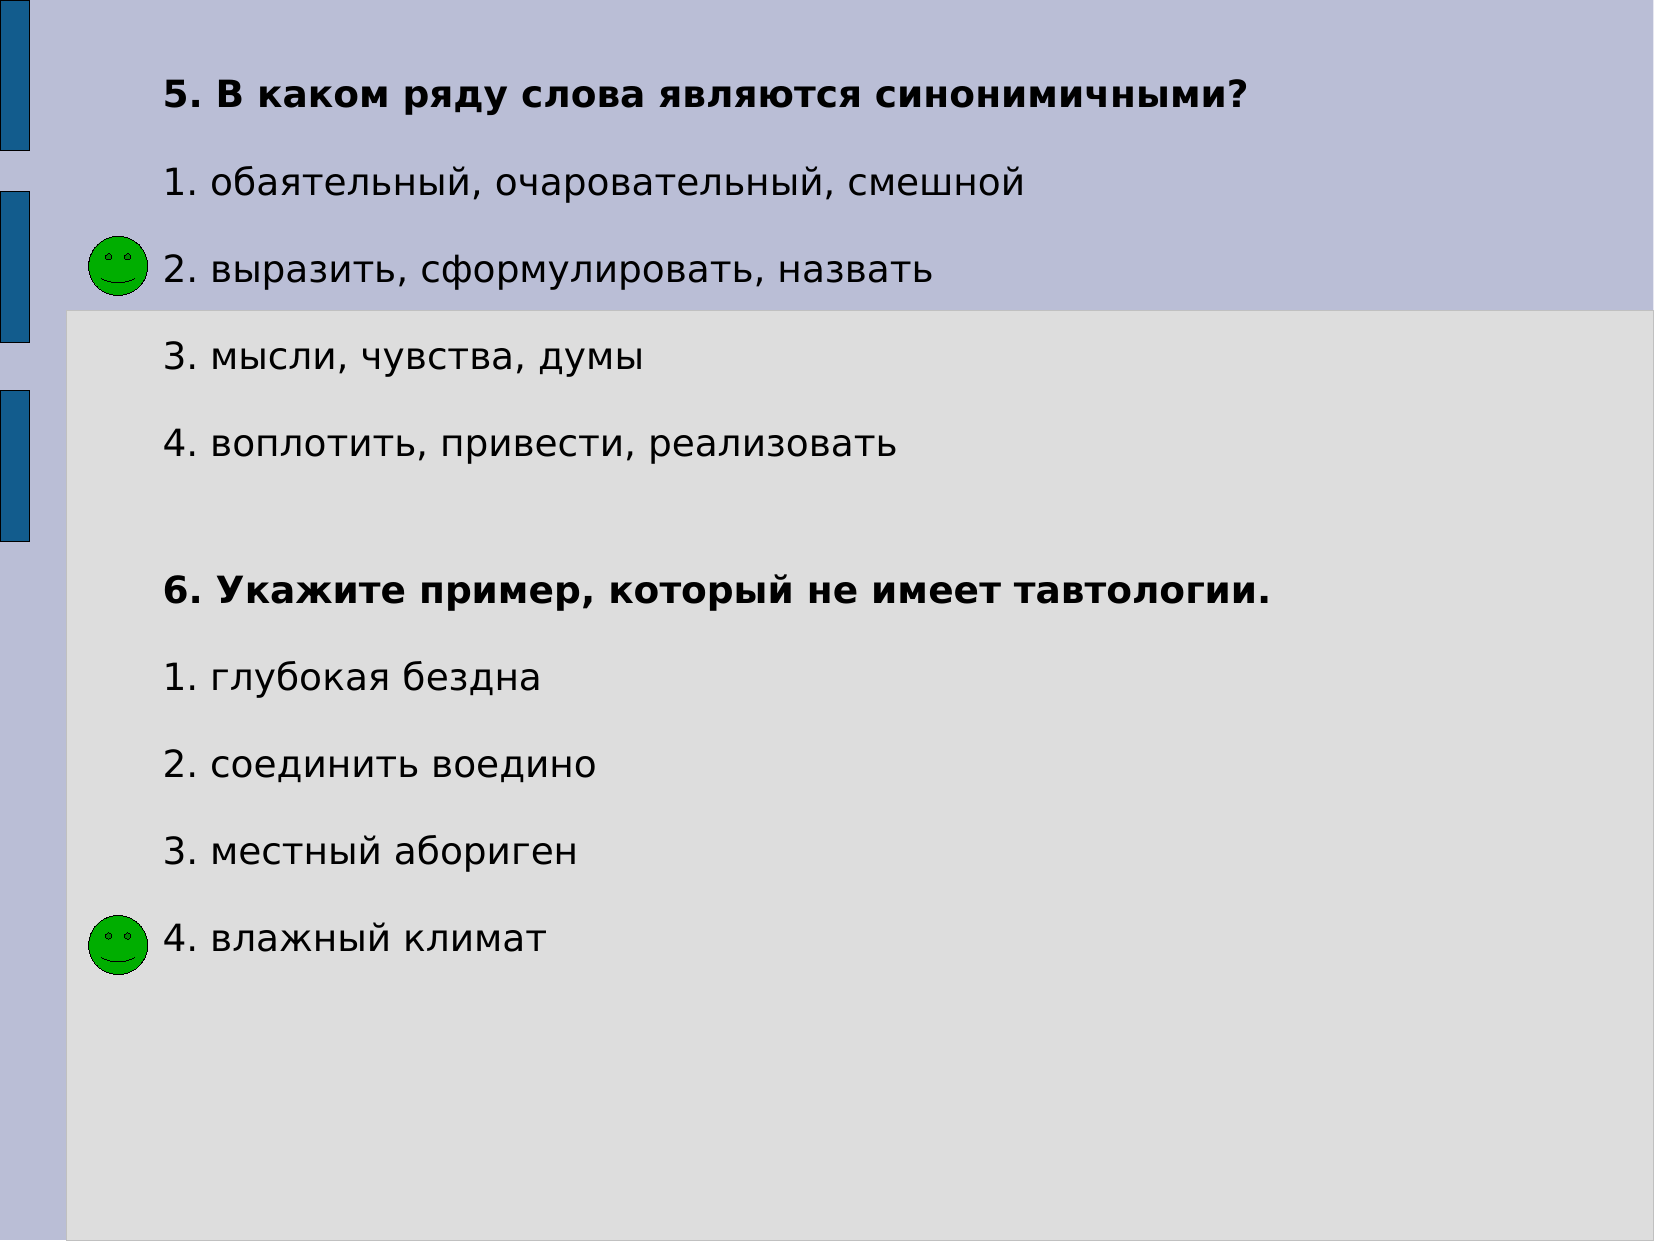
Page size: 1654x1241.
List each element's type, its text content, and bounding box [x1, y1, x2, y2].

text_box 6. Укажите пример, который не имеет тавтологии. 1. глубокая бездна 2. соединить воедино 3. местный абориген 4. влажный климат [147, 561, 1654, 968]
text_box 5. В каком ряду слова являются синонимичными? 1. обаятельный, очаровательный, смешной 2. выразить, сформулировать, назвать 3. мысли, чувства, думы 4. воплотить, привести, реализовать [147, 65, 1625, 473]
text_box [88, 915, 148, 975]
text_box [88, 236, 148, 296]
